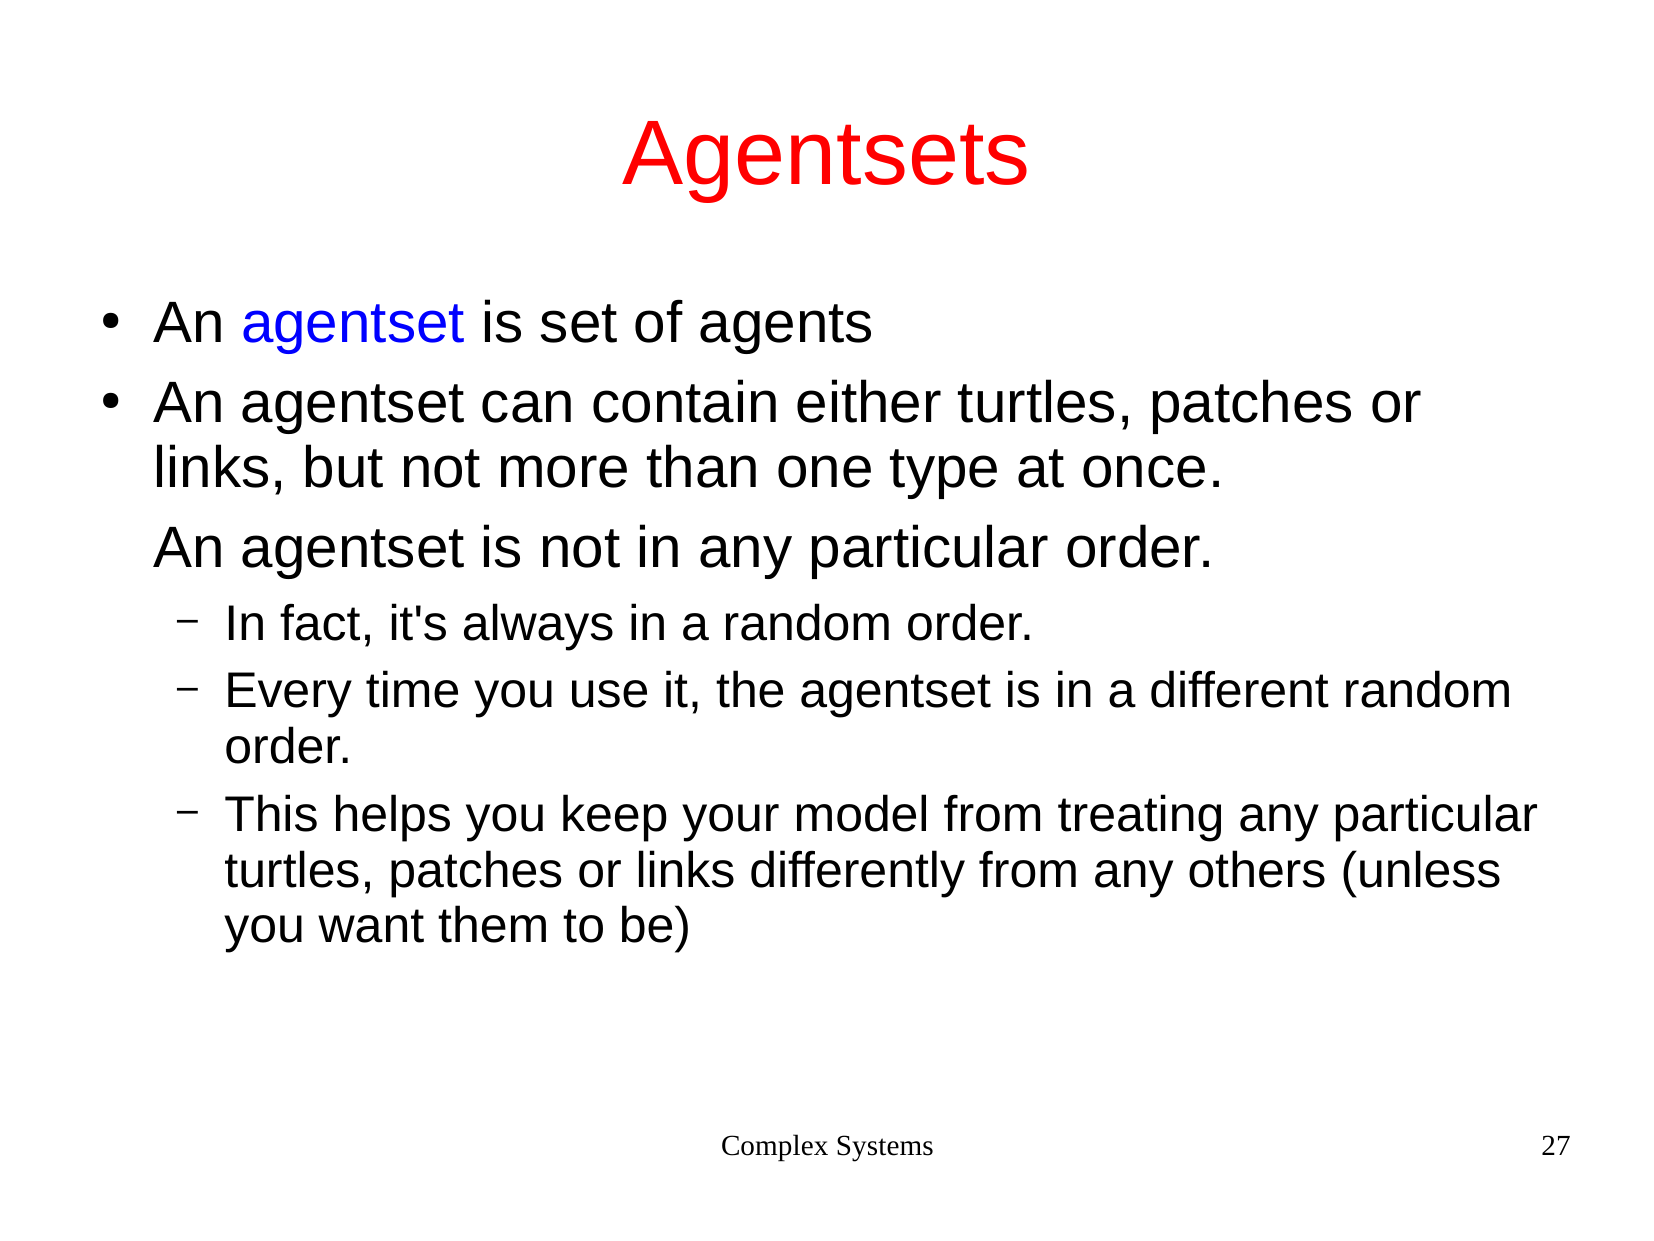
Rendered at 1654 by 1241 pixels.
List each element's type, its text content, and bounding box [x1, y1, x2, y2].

title Agentsets [82, 49, 1571, 257]
list An agentset is set of agents An agentset can contain either turtles, patches or links, but not more than one type at once. An agentset is not in any particular order. In fact, it's always in a random order. Every time you use it, the agentset is in a different random order. This helps you keep your model from treating any particular turtles, patches or links differently from any others (unless you want them to be) [82, 290, 1571, 1109]
